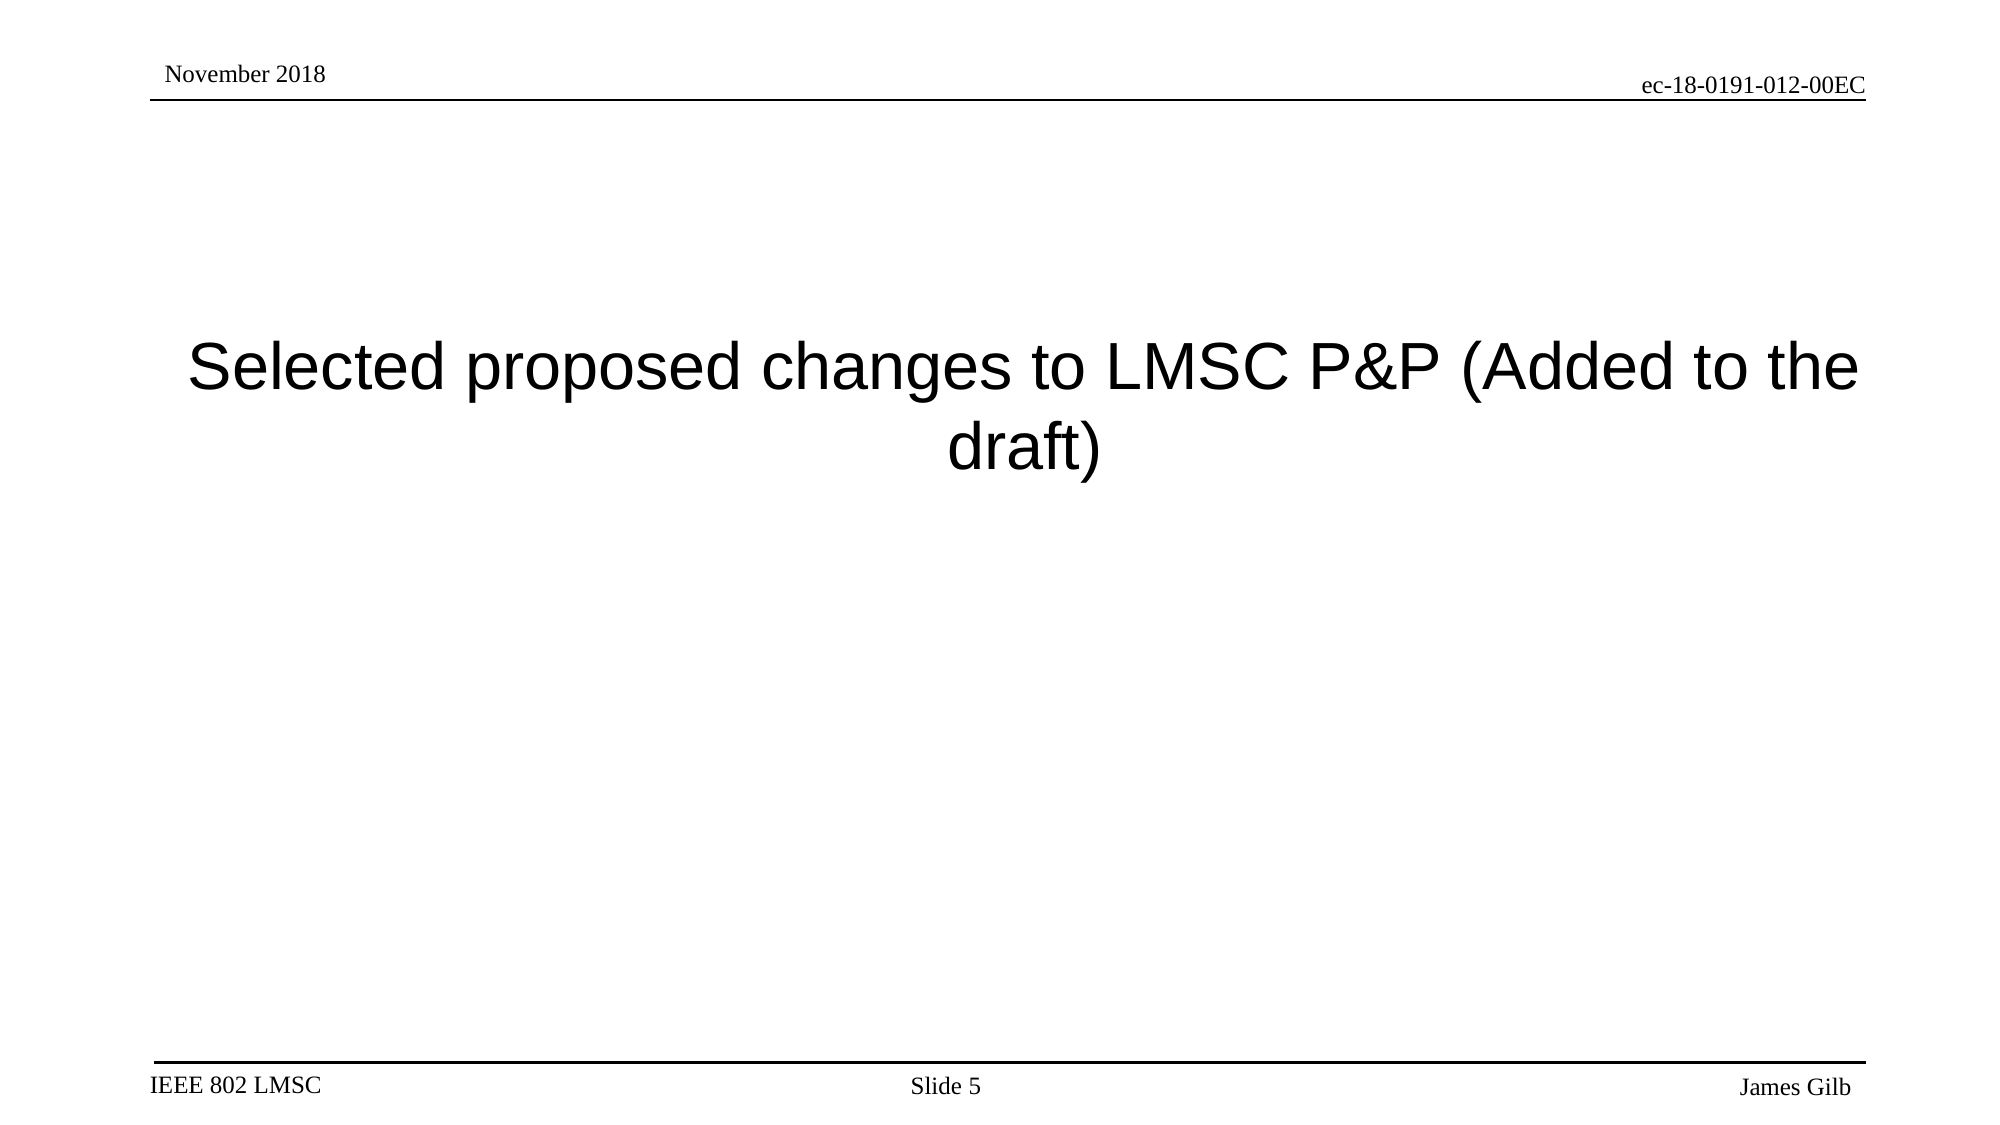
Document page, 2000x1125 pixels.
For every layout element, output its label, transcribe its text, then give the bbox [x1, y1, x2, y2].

subtitle Selected proposed changes to LMSC P&P (Added to the draft) [149, 112, 1900, 693]
